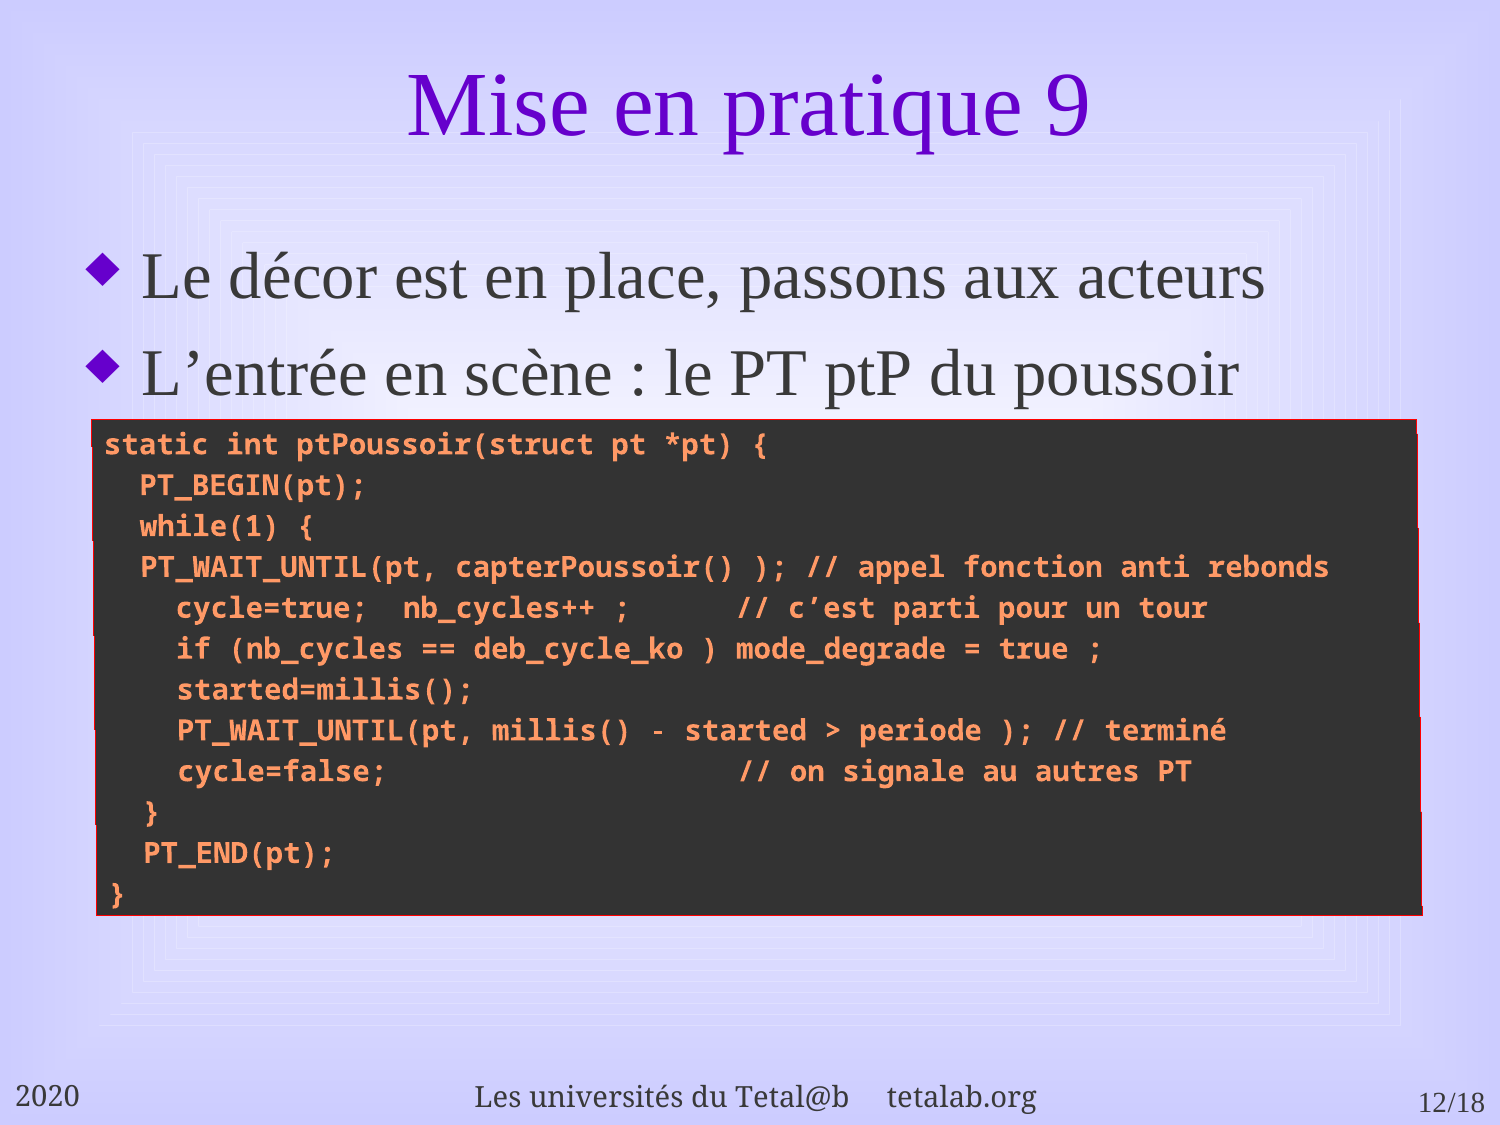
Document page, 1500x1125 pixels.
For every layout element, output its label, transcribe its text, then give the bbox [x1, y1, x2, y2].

list Le décor est en place, passons aux acteurs L’entrée en scène : le PT ptP du poussoir [70, 224, 1453, 1016]
title Mise en pratique 9 [0, 0, 1500, 198]
text_box static int ptPoussoir(struct pt *pt) { PT_BEGIN(pt); while(1) { PT_WAIT_UNTIL(pt, capterPoussoir() ); // appel fonction anti rebonds cycle=true; nb_cycles++ ; // c’est parti pour un tour if (nb_cycles == deb_cycle_ko ) mode_degrade = true ; started=millis(); PT_WAIT_UNTIL(pt, millis() - started > periode ); // terminé cycle=false; // on signale au autres PT } PT_END(pt); } [91, 419, 1423, 916]
